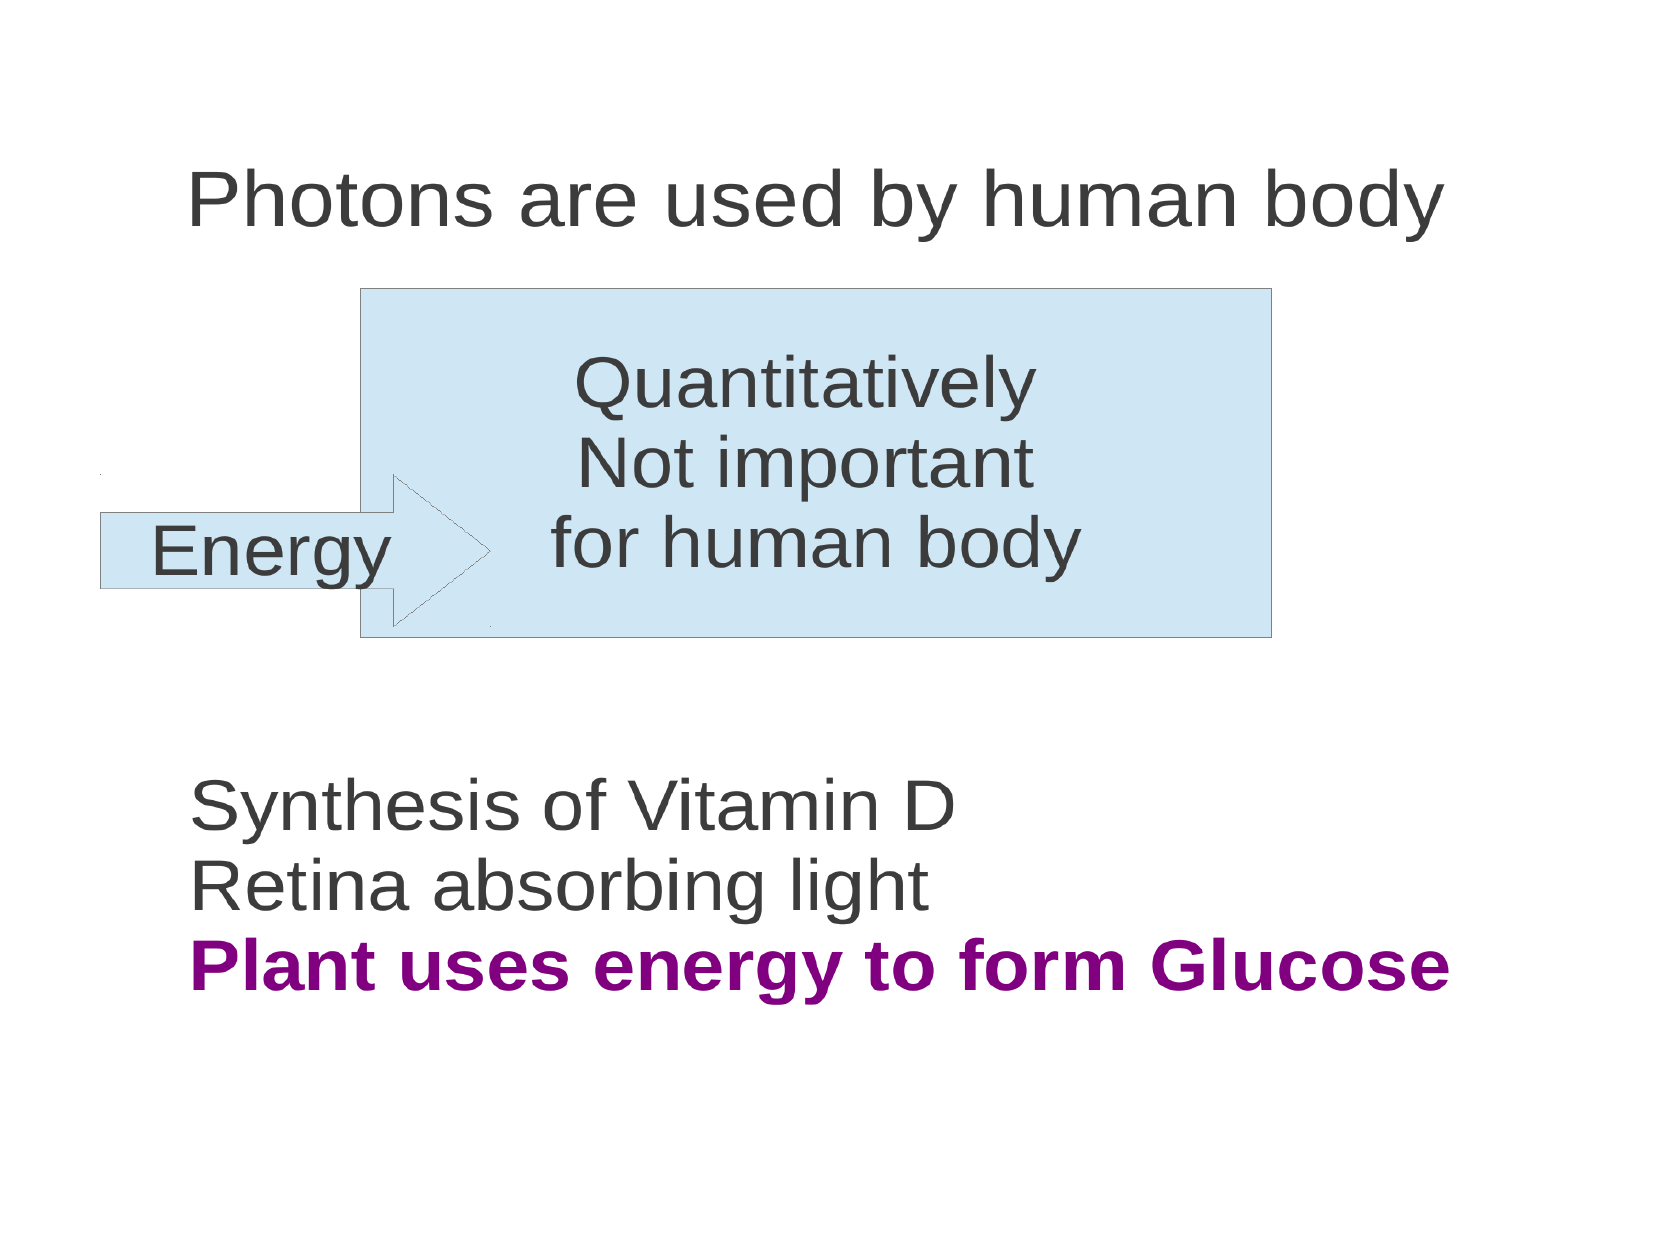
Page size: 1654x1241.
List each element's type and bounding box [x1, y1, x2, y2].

picture [56, 67, 1577, 1135]
